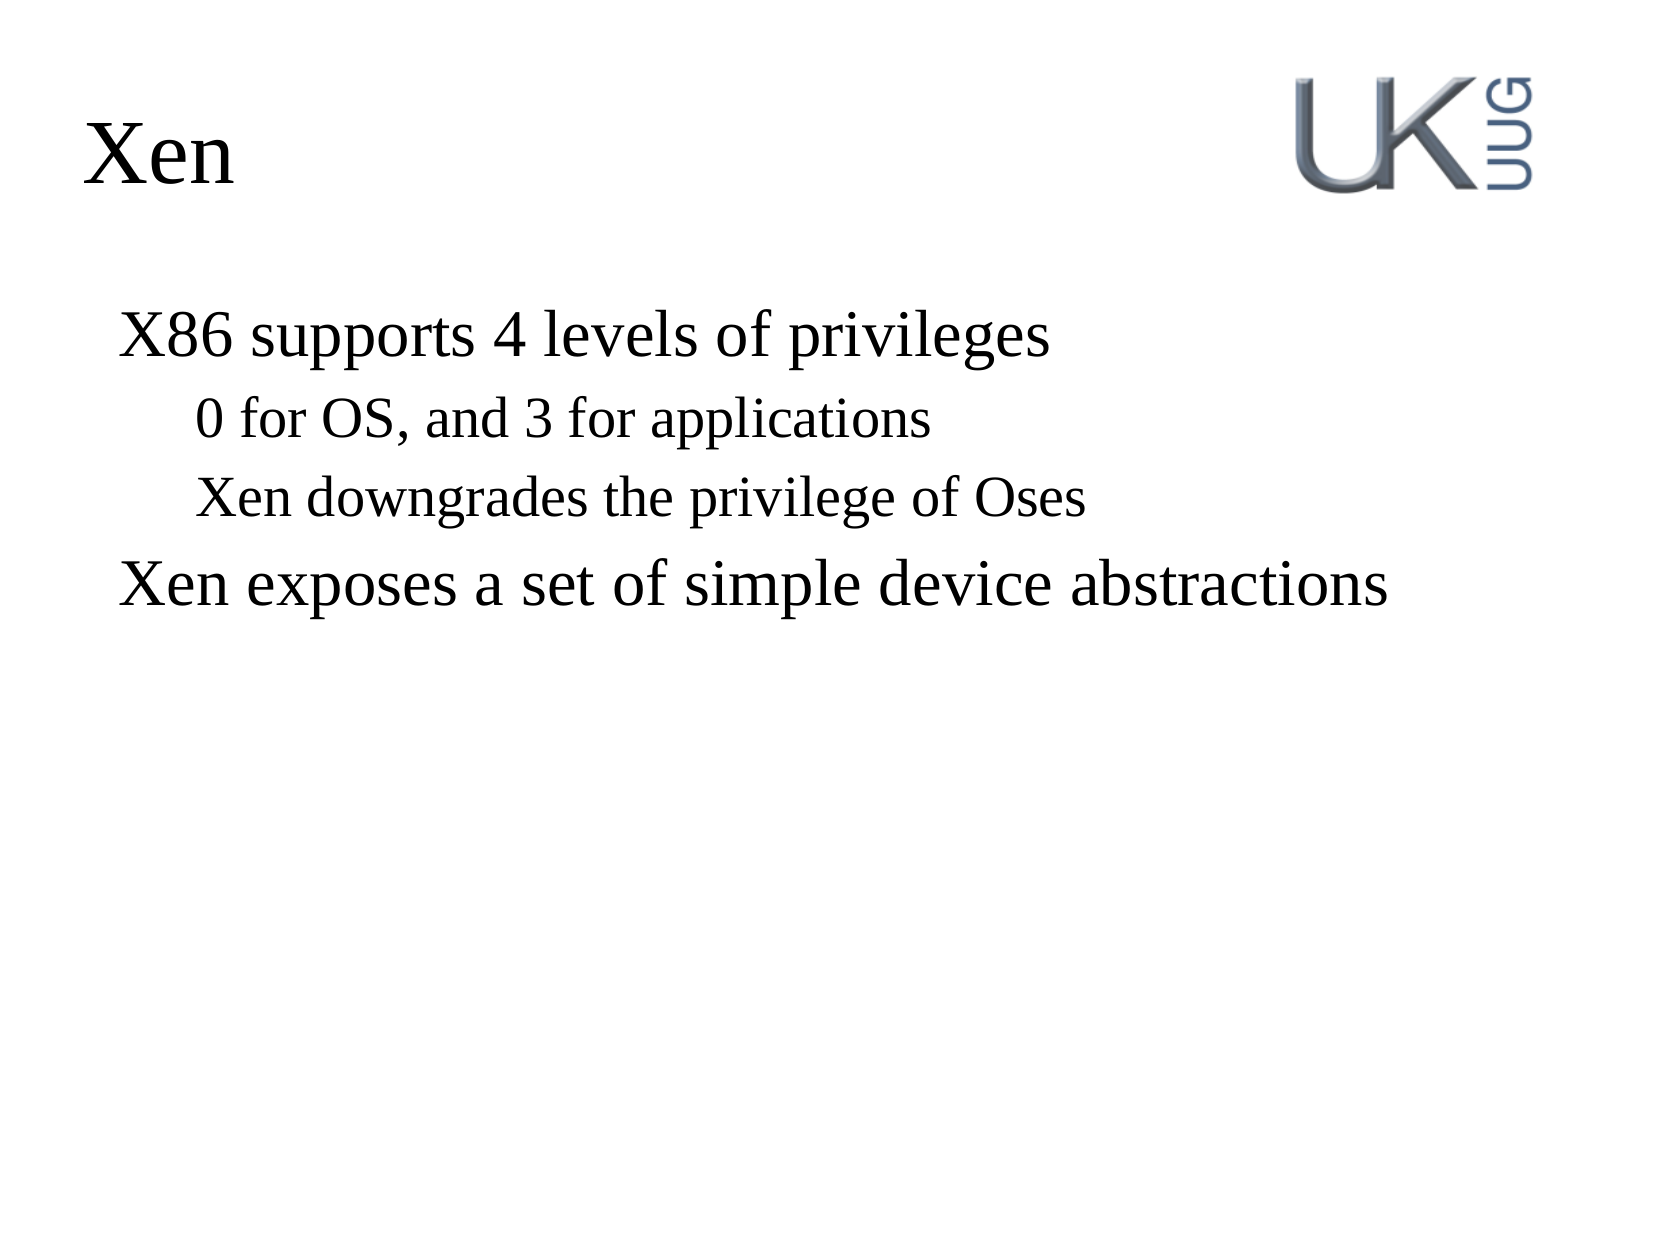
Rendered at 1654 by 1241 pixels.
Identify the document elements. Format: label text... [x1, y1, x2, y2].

title Xen [82, 57, 1571, 249]
list X86 supports 4 levels of privileges 0 for OS, and 3 for applications Xen downgrades the privilege of Oses Xen exposes a set of simple device abstractions [86, 289, 1626, 1226]
